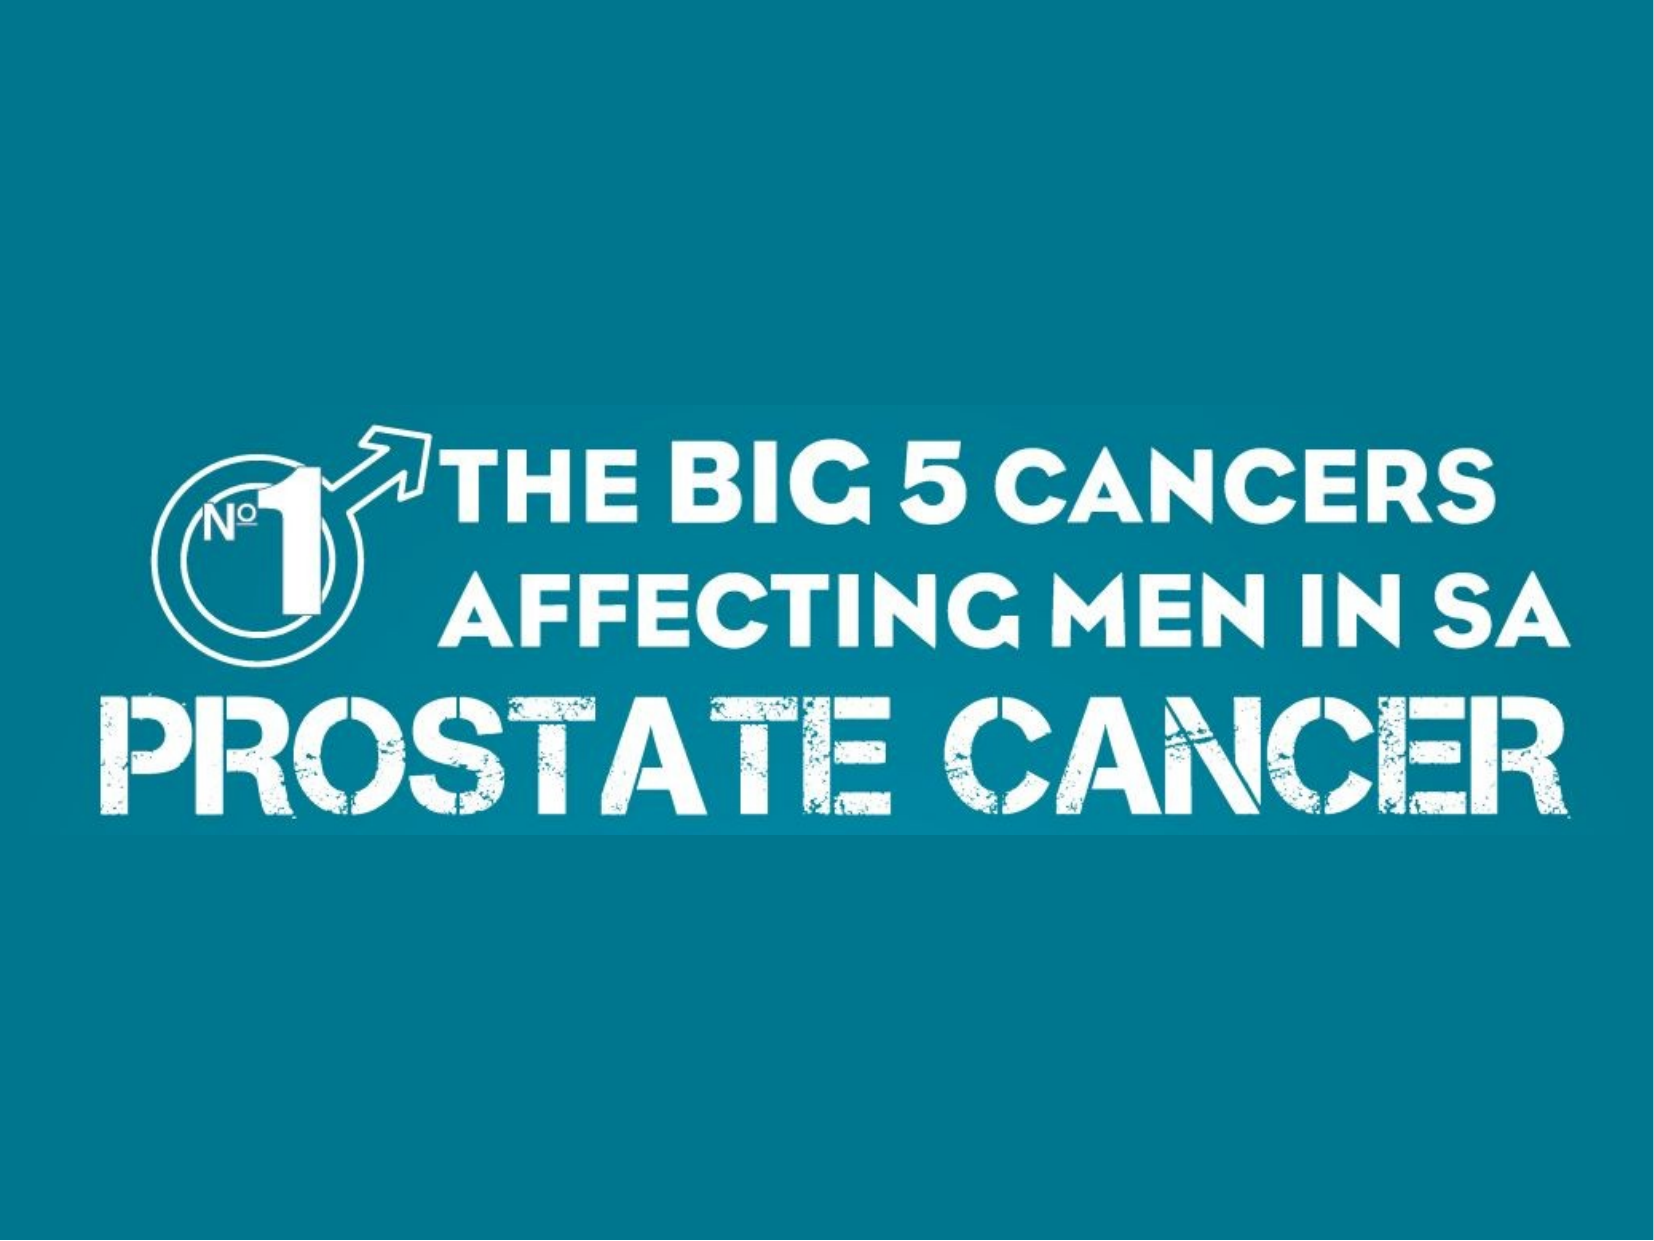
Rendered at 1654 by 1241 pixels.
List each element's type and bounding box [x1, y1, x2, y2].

picture [29, 405, 1625, 835]
picture [1004, 830, 1021, 835]
